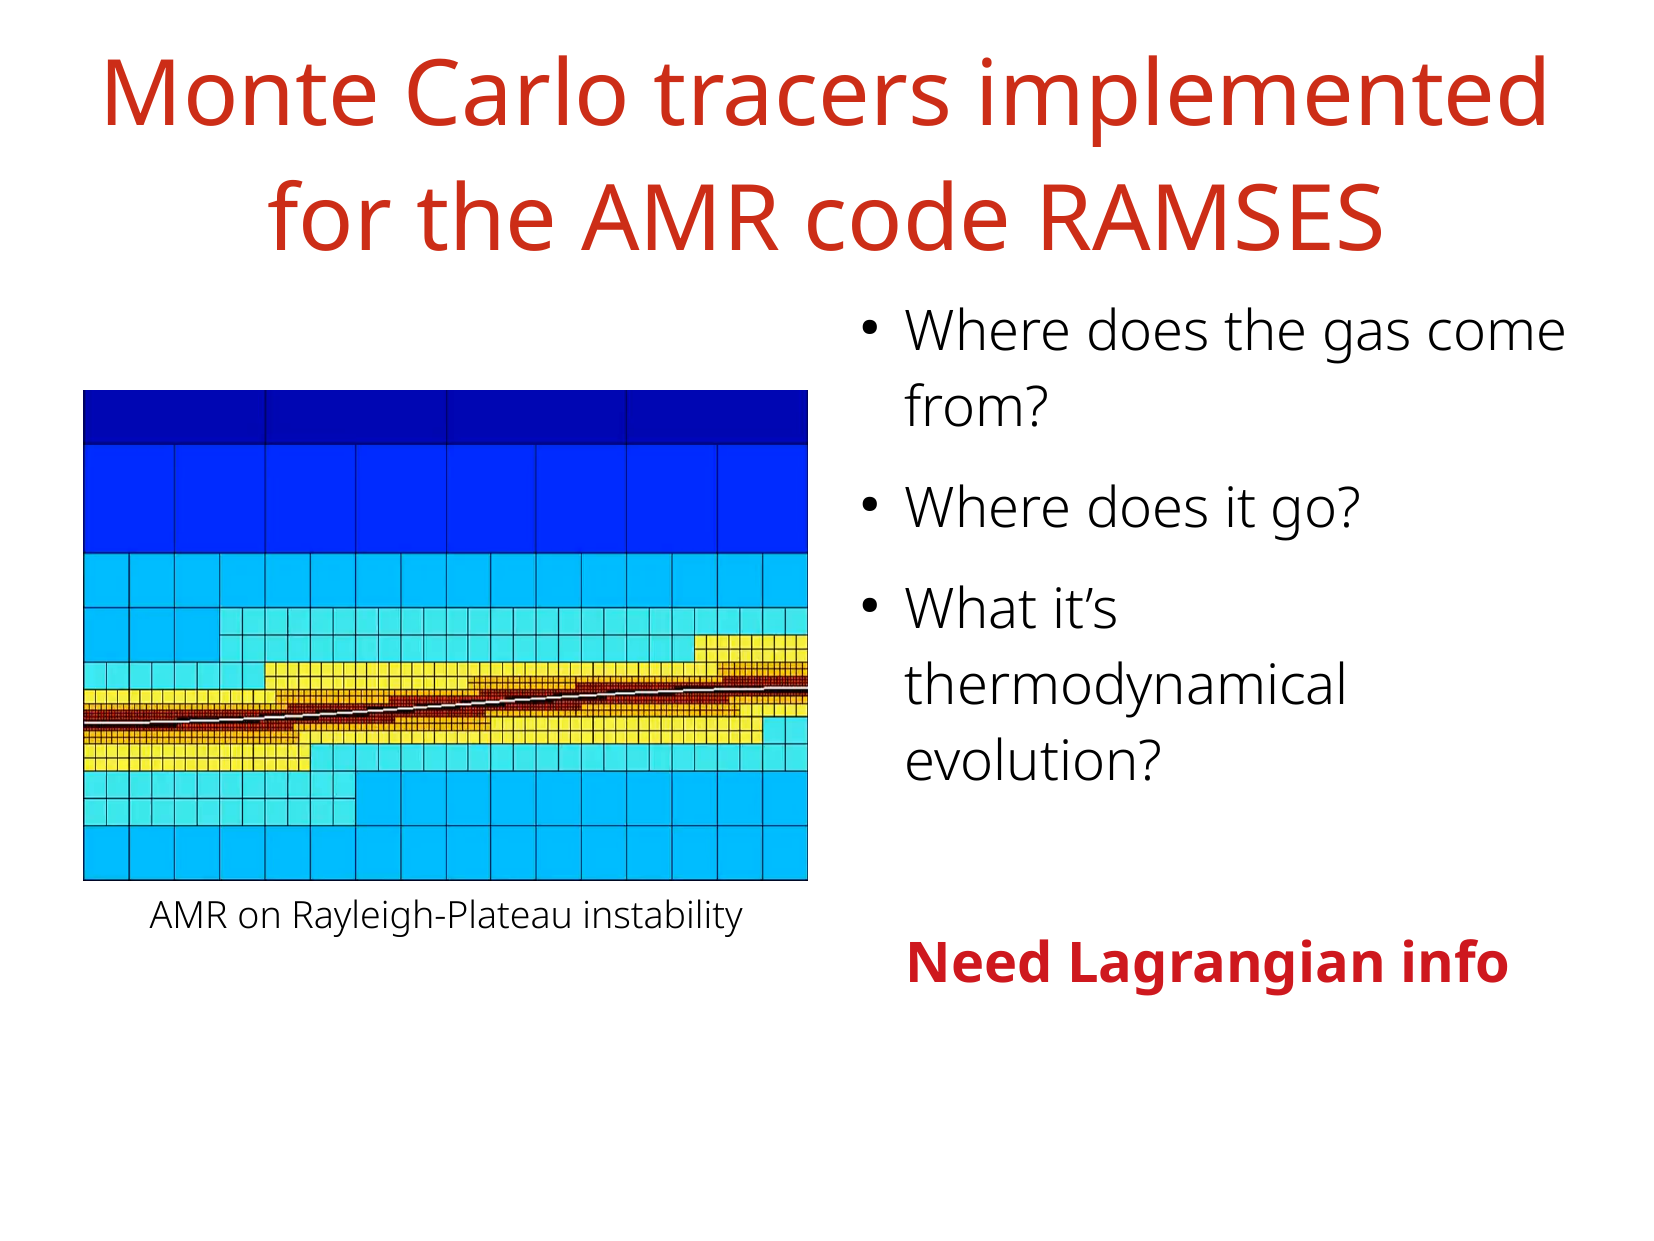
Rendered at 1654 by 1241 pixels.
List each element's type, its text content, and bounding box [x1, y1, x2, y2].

text_box AMR on Rayleigh-Plateau instability [82, 881, 811, 939]
title Monte Carlo tracers implemented for the AMR code RAMSES [82, 49, 1571, 257]
list Where does the gas come from? Where does it go? What it’s thermodynamical evolution? Need Lagrangian info [845, 290, 1572, 1010]
text_box [82, 390, 809, 881]
